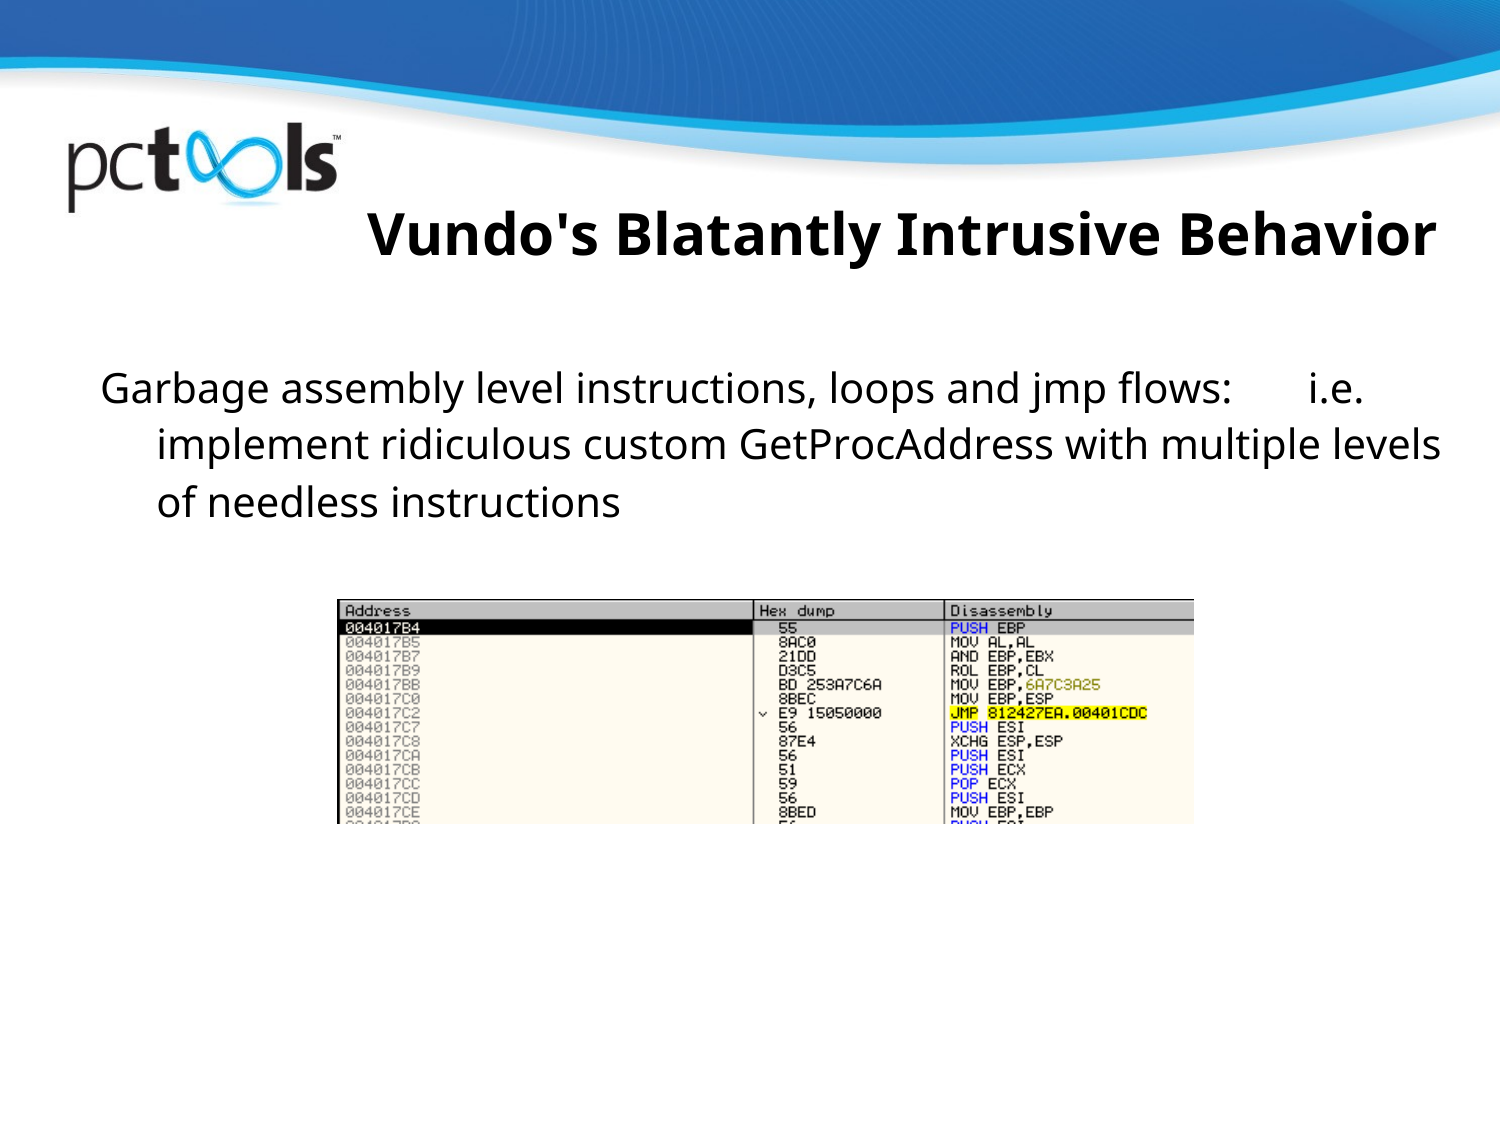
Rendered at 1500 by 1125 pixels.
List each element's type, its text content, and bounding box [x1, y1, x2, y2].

picture [0, 0, 1500, 222]
picture [194, 138, 207, 146]
picture [337, 599, 1194, 824]
list Garbage assembly level instructions, loops and jmp flows: i.e. implement ridiculous custom GetProcAddress with multiple levels of needless instructions [100, 290, 1451, 1019]
title Vundo's Blatantly Intrusive Behavior [88, 146, 1439, 319]
